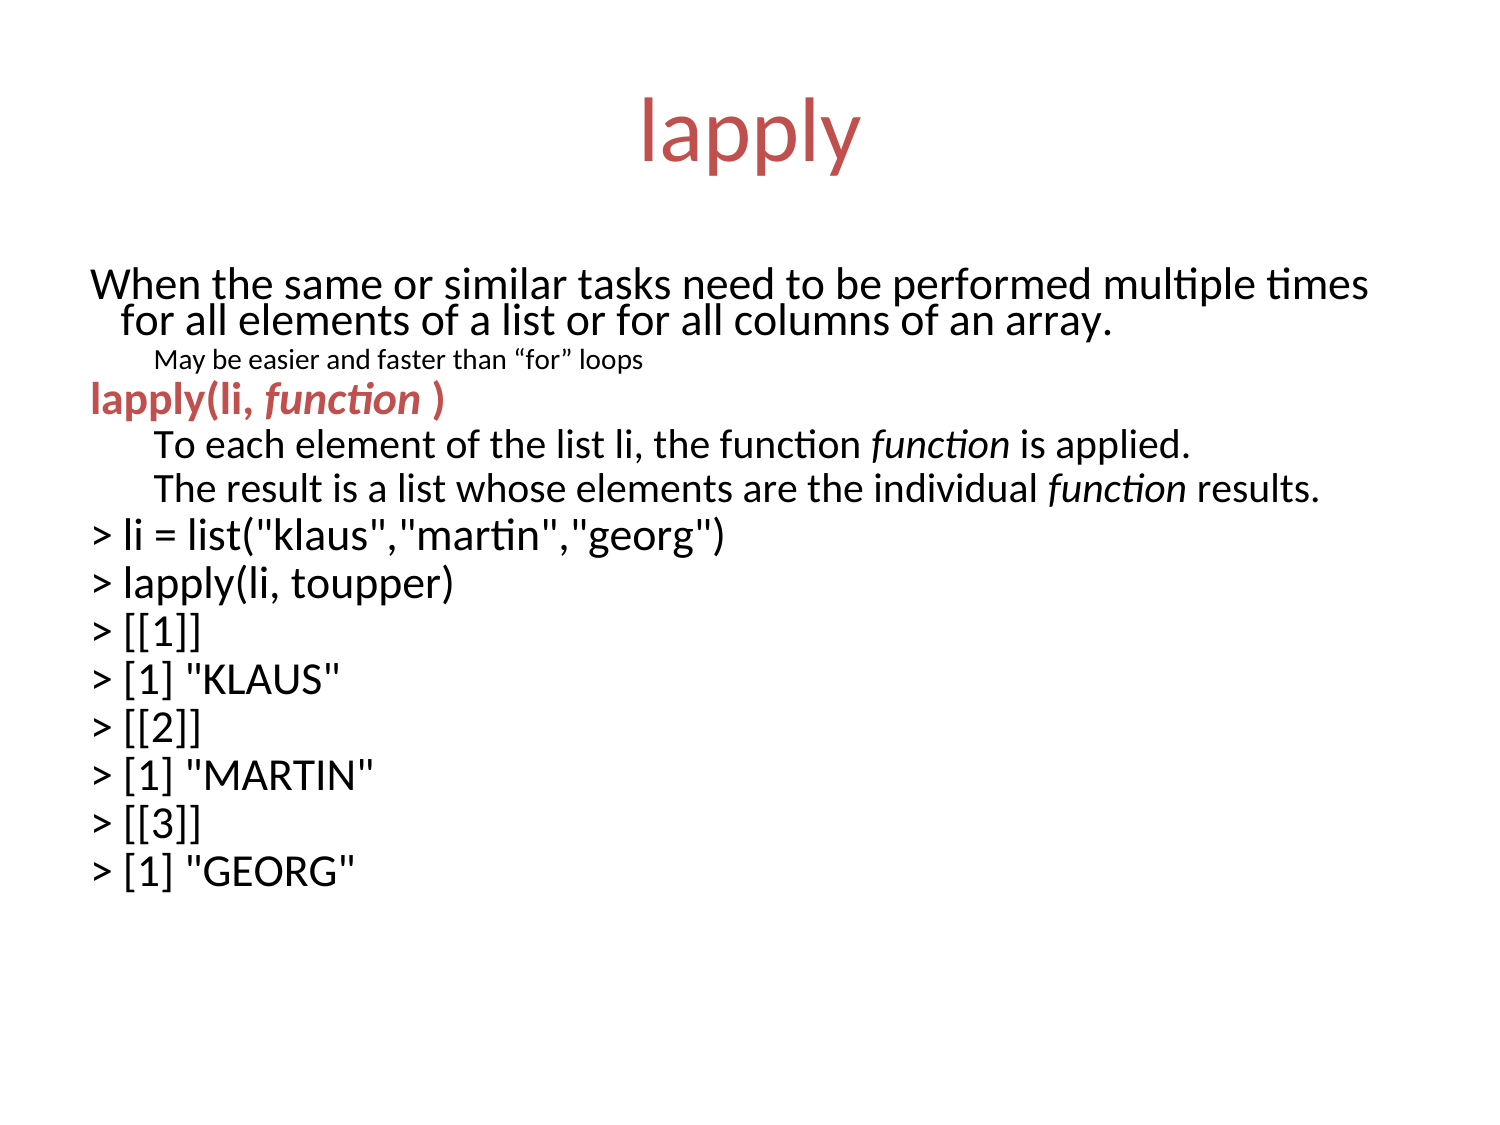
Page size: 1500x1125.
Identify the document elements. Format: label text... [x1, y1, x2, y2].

list When the same or similar tasks need to be performed multiple times for all elements of a list or for all columns of an array. May be easier and faster than “for” loops lapply(li, function ) To each element of the list li, the function function is applied. The result is a list whose elements are the individual function results. > li = list("klaus","martin","georg") > lapply(li, toupper) > [[1]] > [1] "KLAUS" > [[2]] > [1] "MARTIN" > [[3]] > [1] "GEORG" [75, 262, 1426, 1006]
title lapply [75, 45, 1426, 233]
